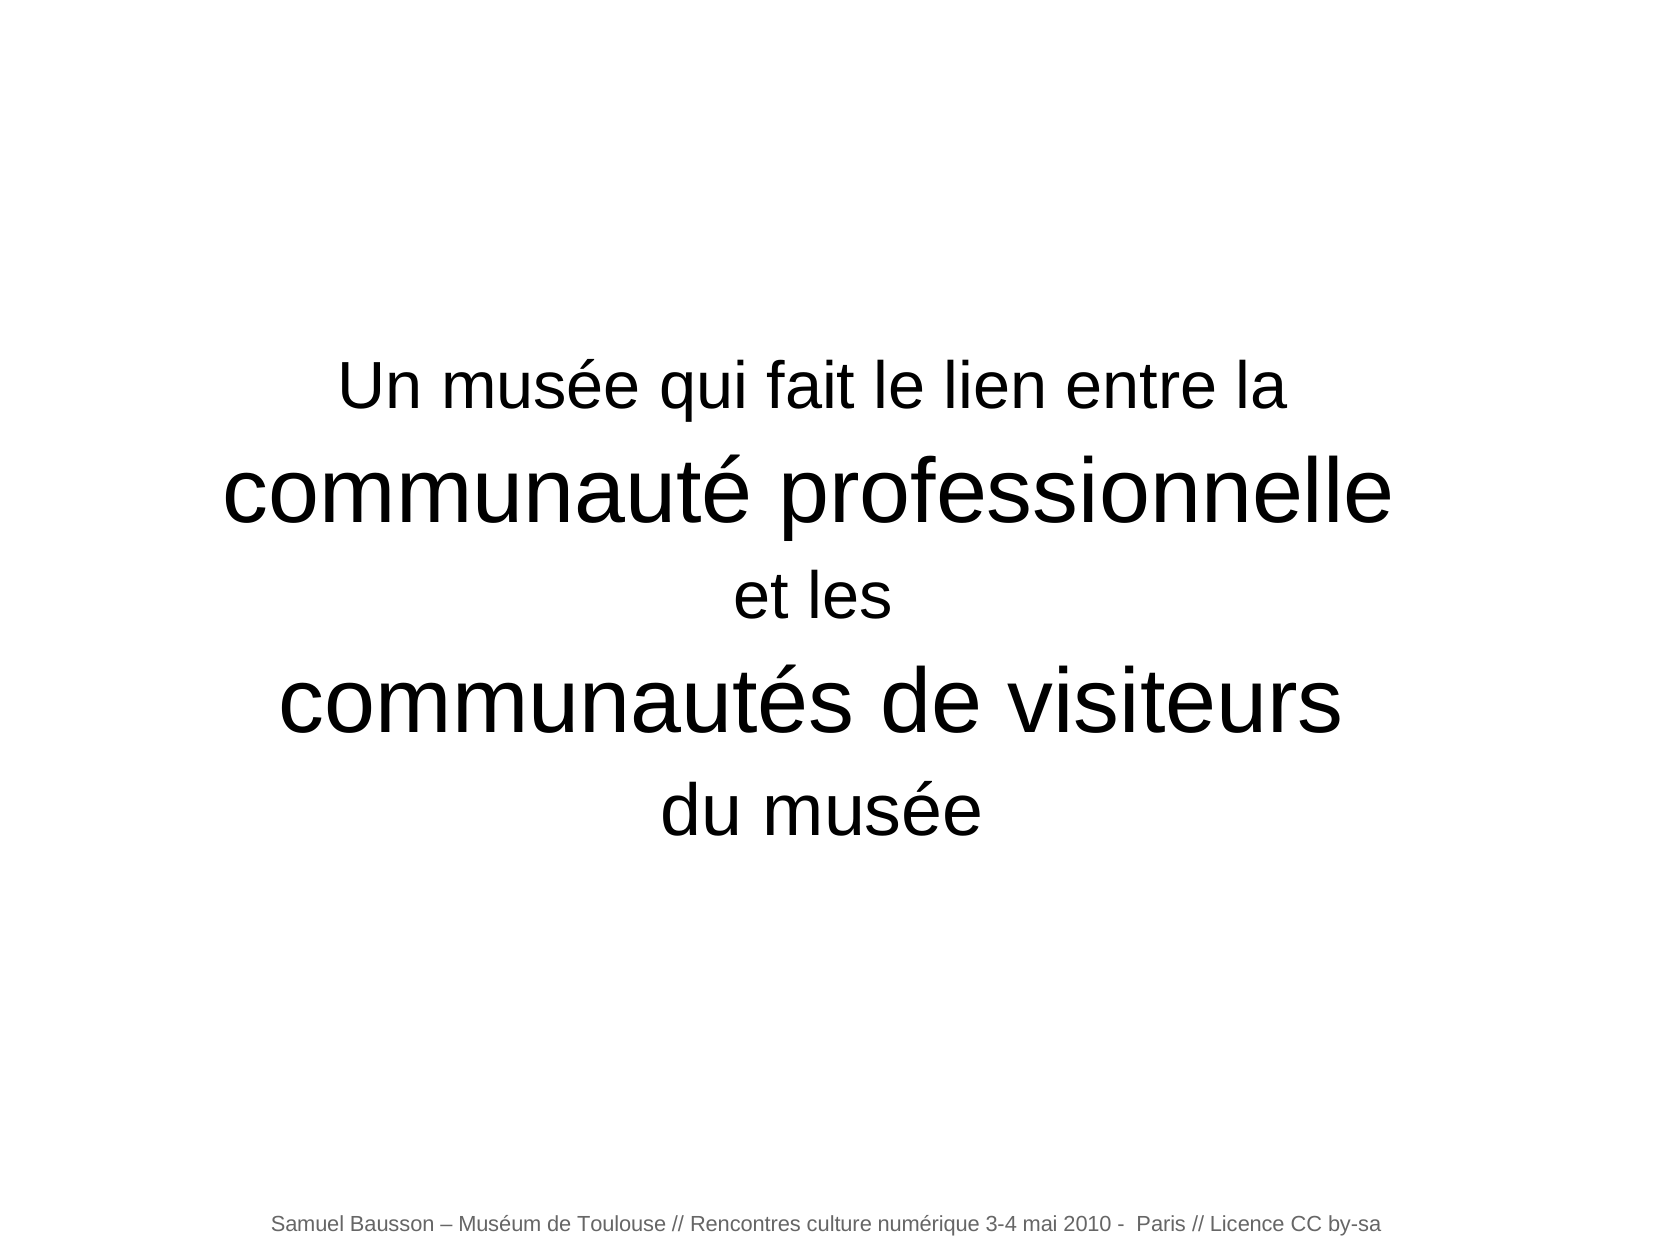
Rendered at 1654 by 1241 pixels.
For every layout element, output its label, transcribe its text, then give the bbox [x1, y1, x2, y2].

subtitle Un musée qui fait le lien entre la communauté professionnelle et les communautés de visiteurs du musée [78, 52, 1567, 1147]
